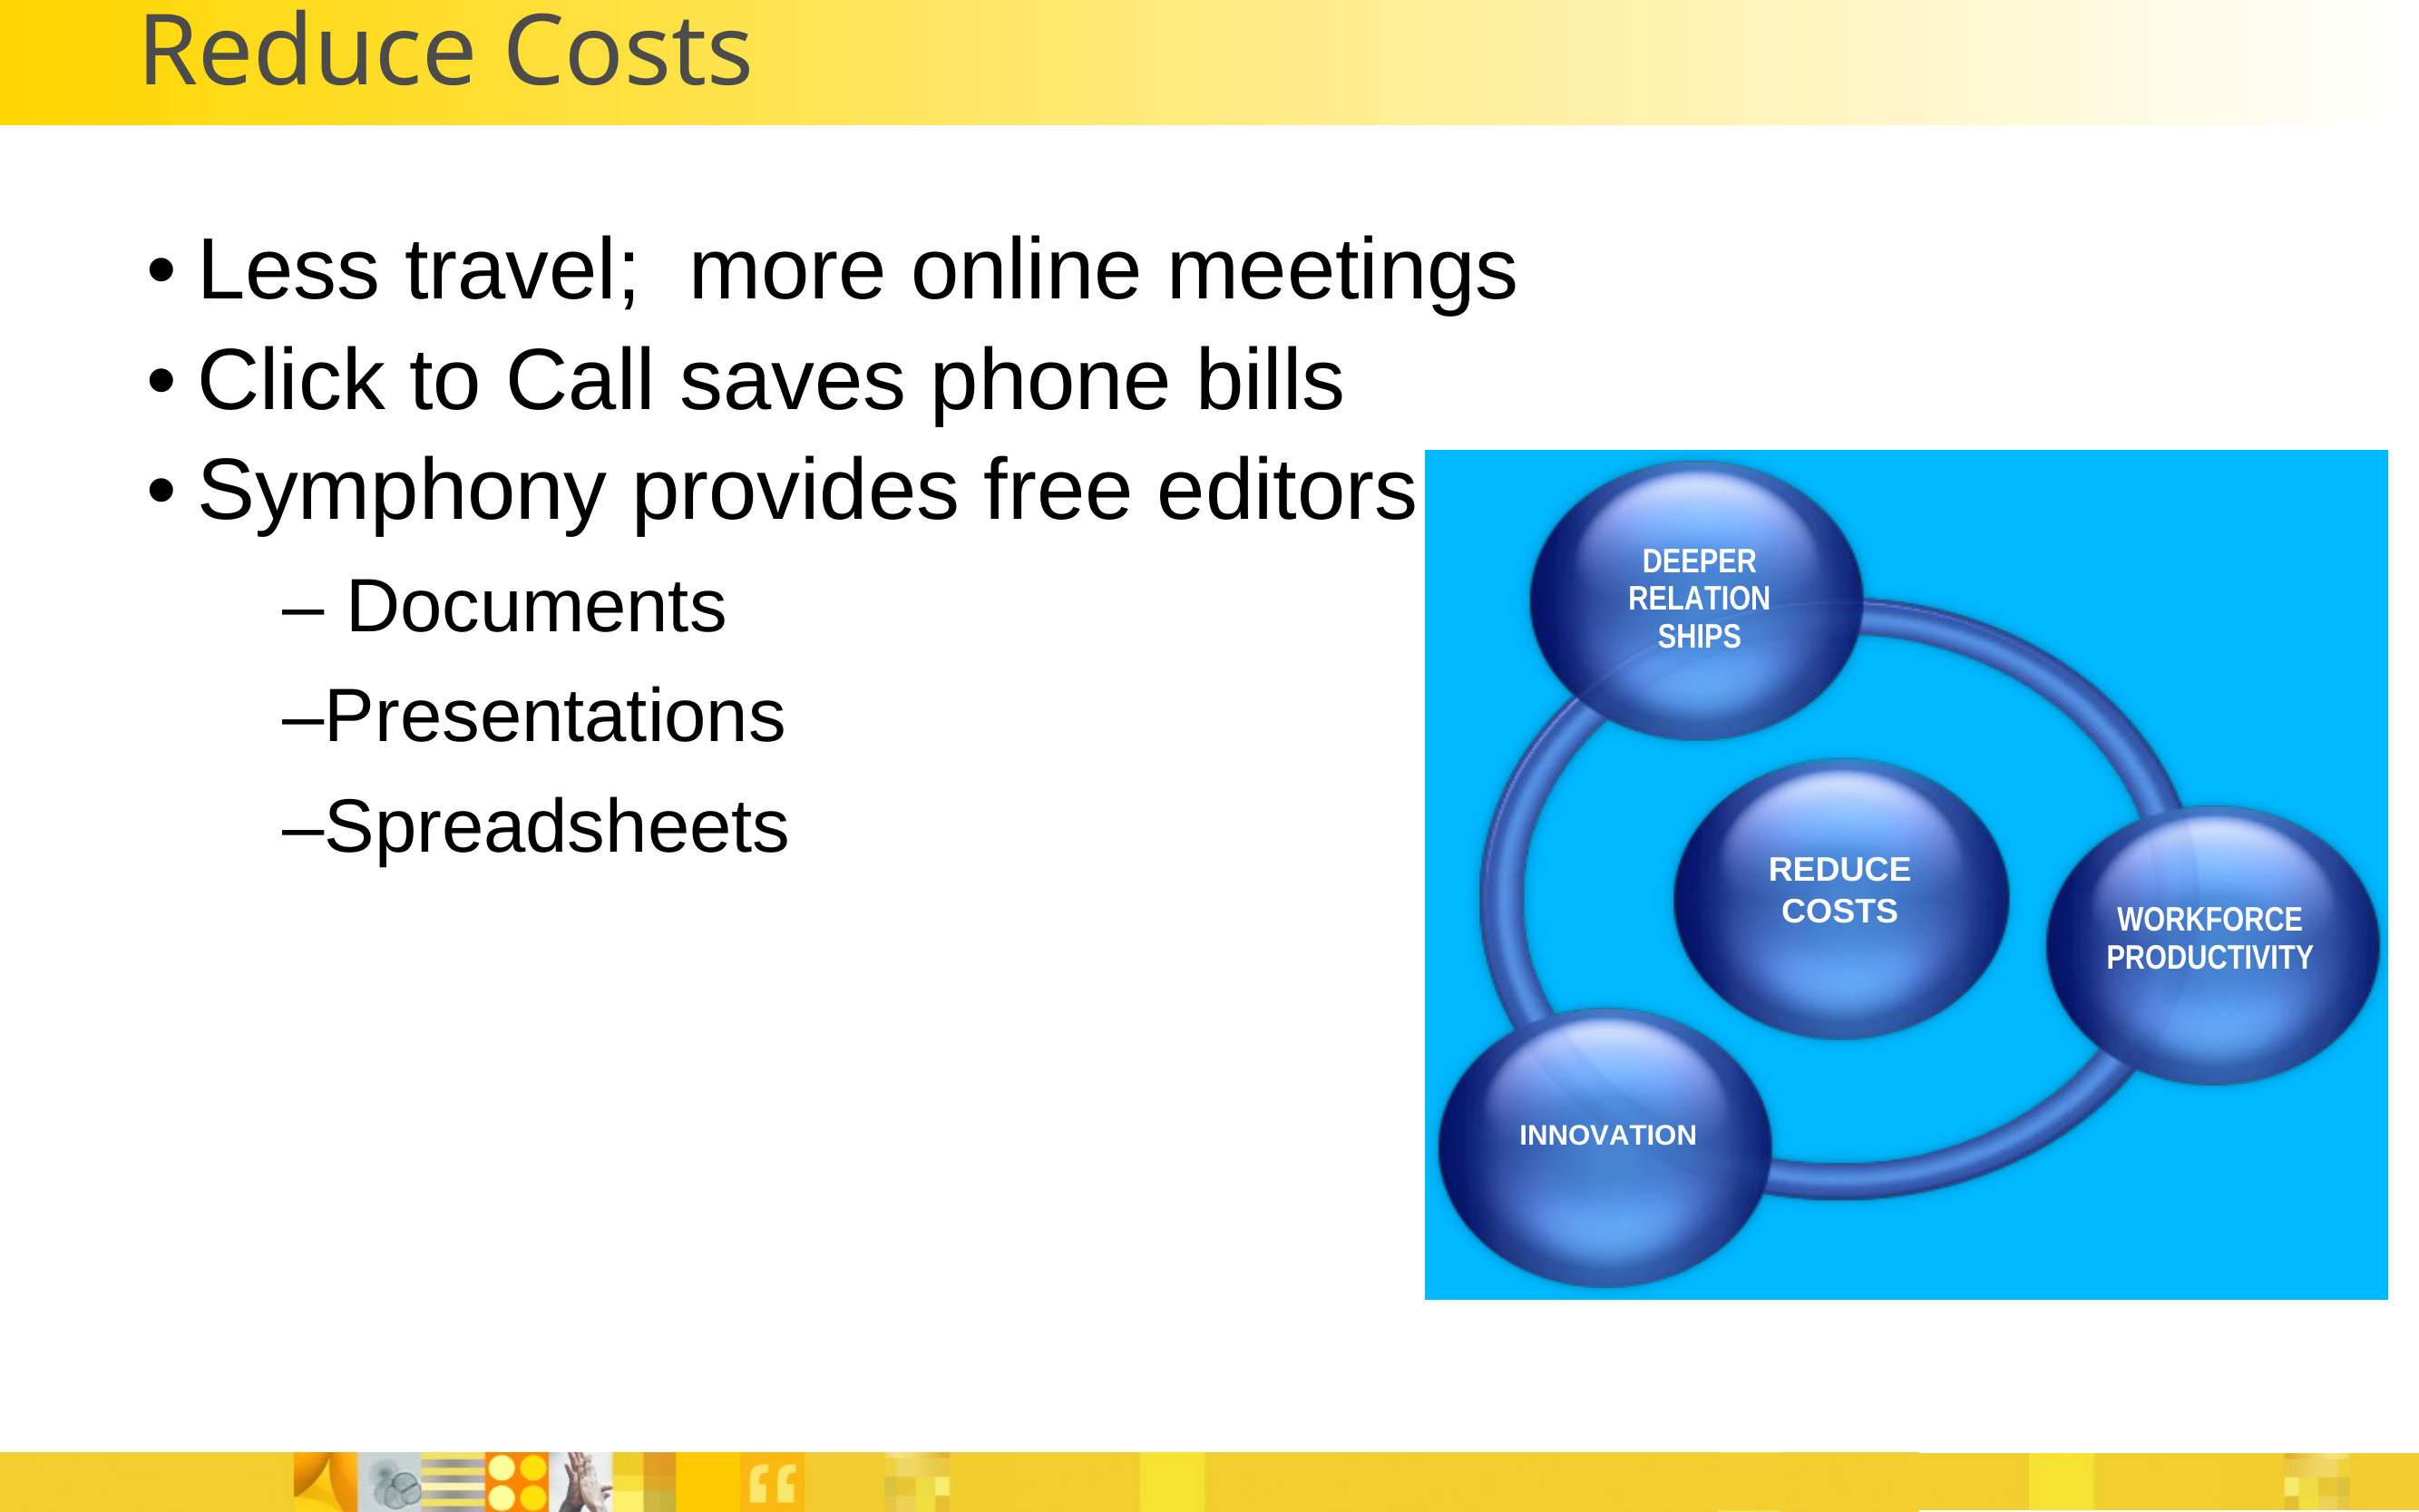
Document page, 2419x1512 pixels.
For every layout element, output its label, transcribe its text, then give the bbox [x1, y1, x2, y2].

text_box INNOVATION [1497, 1109, 1721, 1164]
text_box WORKFORCE PRODUCTIVITY [2083, 889, 2337, 989]
title Reduce Costs [137, 2, 2315, 127]
text_box DEEPER RELATIONSHIPS [1598, 531, 1801, 668]
list Less travel; more online meetings Click to Call saves phone bills Symphony provides free editors Documents Presentations Spreadsheets [121, 222, 2298, 1221]
text_box [0, 0, 2419, 125]
picture [0, 1452, 2419, 1512]
text_box REDUCE COSTS [1665, 840, 2014, 942]
picture [1439, 462, 2379, 1287]
